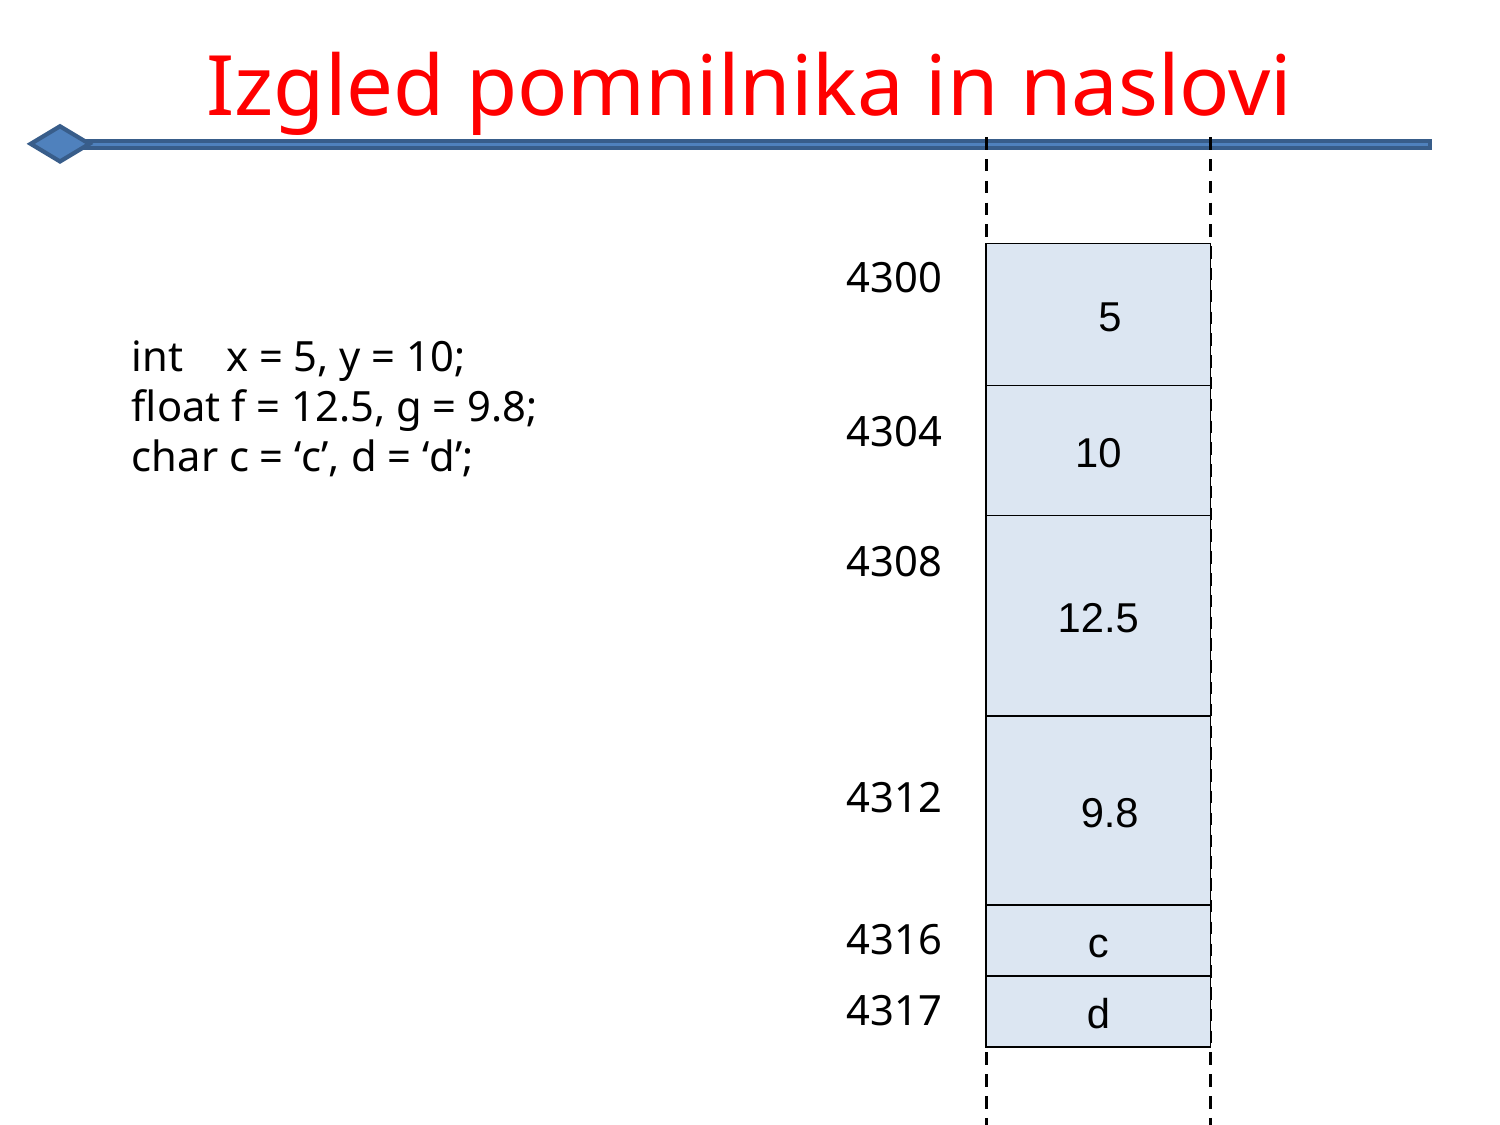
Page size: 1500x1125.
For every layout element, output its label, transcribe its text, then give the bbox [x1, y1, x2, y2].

text_box 4308 [831, 527, 958, 593]
text_box 9.8 [986, 716, 1211, 904]
text_box c [986, 904, 1211, 976]
text_box 4304 [831, 397, 958, 463]
text_box 4316 [831, 904, 958, 971]
text_box int x = 5, y = 10; float f = 12.5, g = 9.8; char c = ‘c’, d = ‘d’; [117, 322, 554, 488]
text_box 10 [986, 385, 1211, 515]
text_box 4317 [831, 976, 958, 1042]
text_box d [986, 976, 1211, 1048]
text_box 4300 [831, 243, 958, 309]
text_box 12.5 [986, 515, 1211, 716]
title Izgled pomnilnika in naslovi [75, 23, 1426, 141]
text_box 4312 [831, 763, 958, 829]
text_box 5 [986, 243, 1211, 385]
